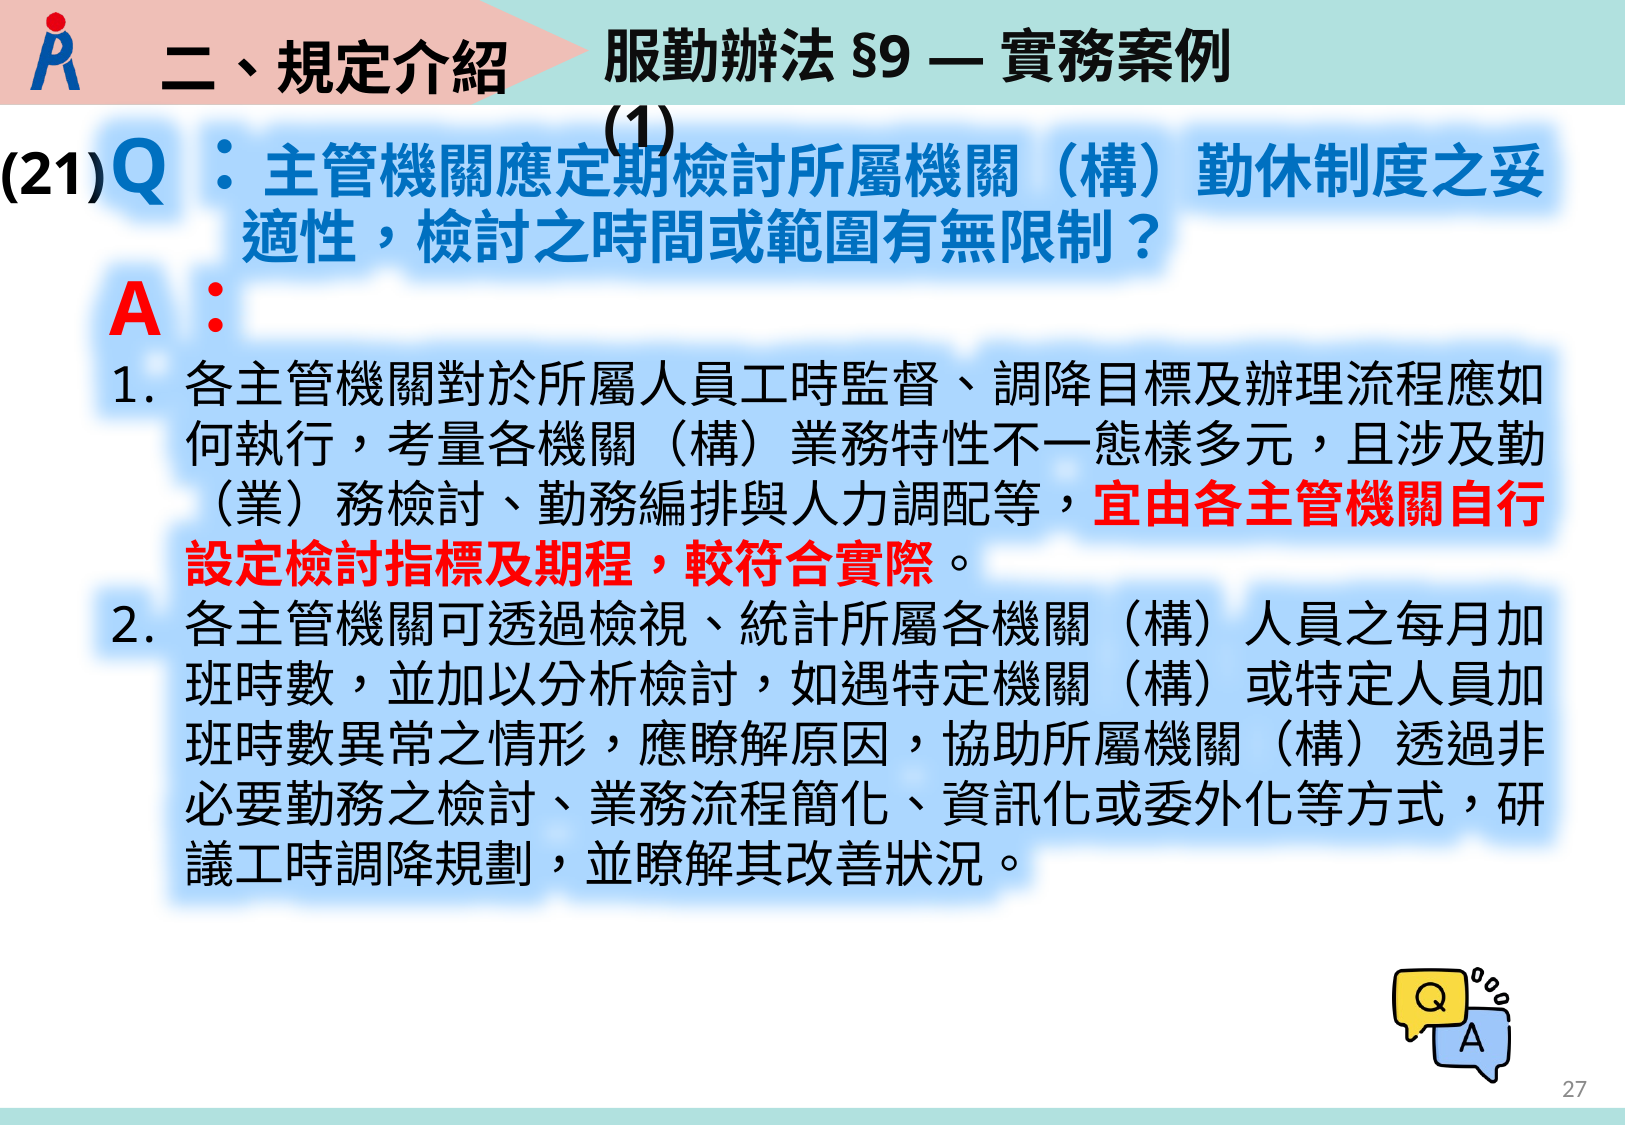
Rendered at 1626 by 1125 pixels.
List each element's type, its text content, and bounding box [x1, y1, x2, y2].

slide_number <編號> [1236, 1057, 1603, 1107]
text_box Q：主管機關應定期檢討所屬機關（構）勤休制度之妥適性，檢討之時間或範圍有無限制？ A： 各主管機關對於所屬人員工時監督、調降目標及辦理流程應如何執行，考量各機關（構）業務特性不一態樣多元，且涉及勤（業）務檢討、勤務編排與人力調配等，宜由各主管機關自行設定檢討指標及期程，較符合實際。 各主管機關可透過檢視、統計所屬各機關（構）人員之每月加班時數，並加以分析檢討，如遇特定機關（構）或特定人員加班時數異常之情形，應瞭解原因，協助所屬機關（構）透過非必要勤務之檢討、業務流程簡化、資訊化或委外化等方式，研議工時調降規劃，並瞭解其改善狀況。 [94, 119, 1562, 922]
picture [1392, 966, 1511, 1084]
text_box 二、規定介紹(21) [0, 0, 588, 105]
text_box 服勤辦法§9 —實務案例(1) [588, 11, 1327, 167]
text_box [0, 1107, 1625, 1125]
text_box [482, 0, 1625, 105]
text_box 委外化 [71, 94, 495, 105]
picture [30, 12, 80, 90]
text_box [486, 52, 588, 99]
